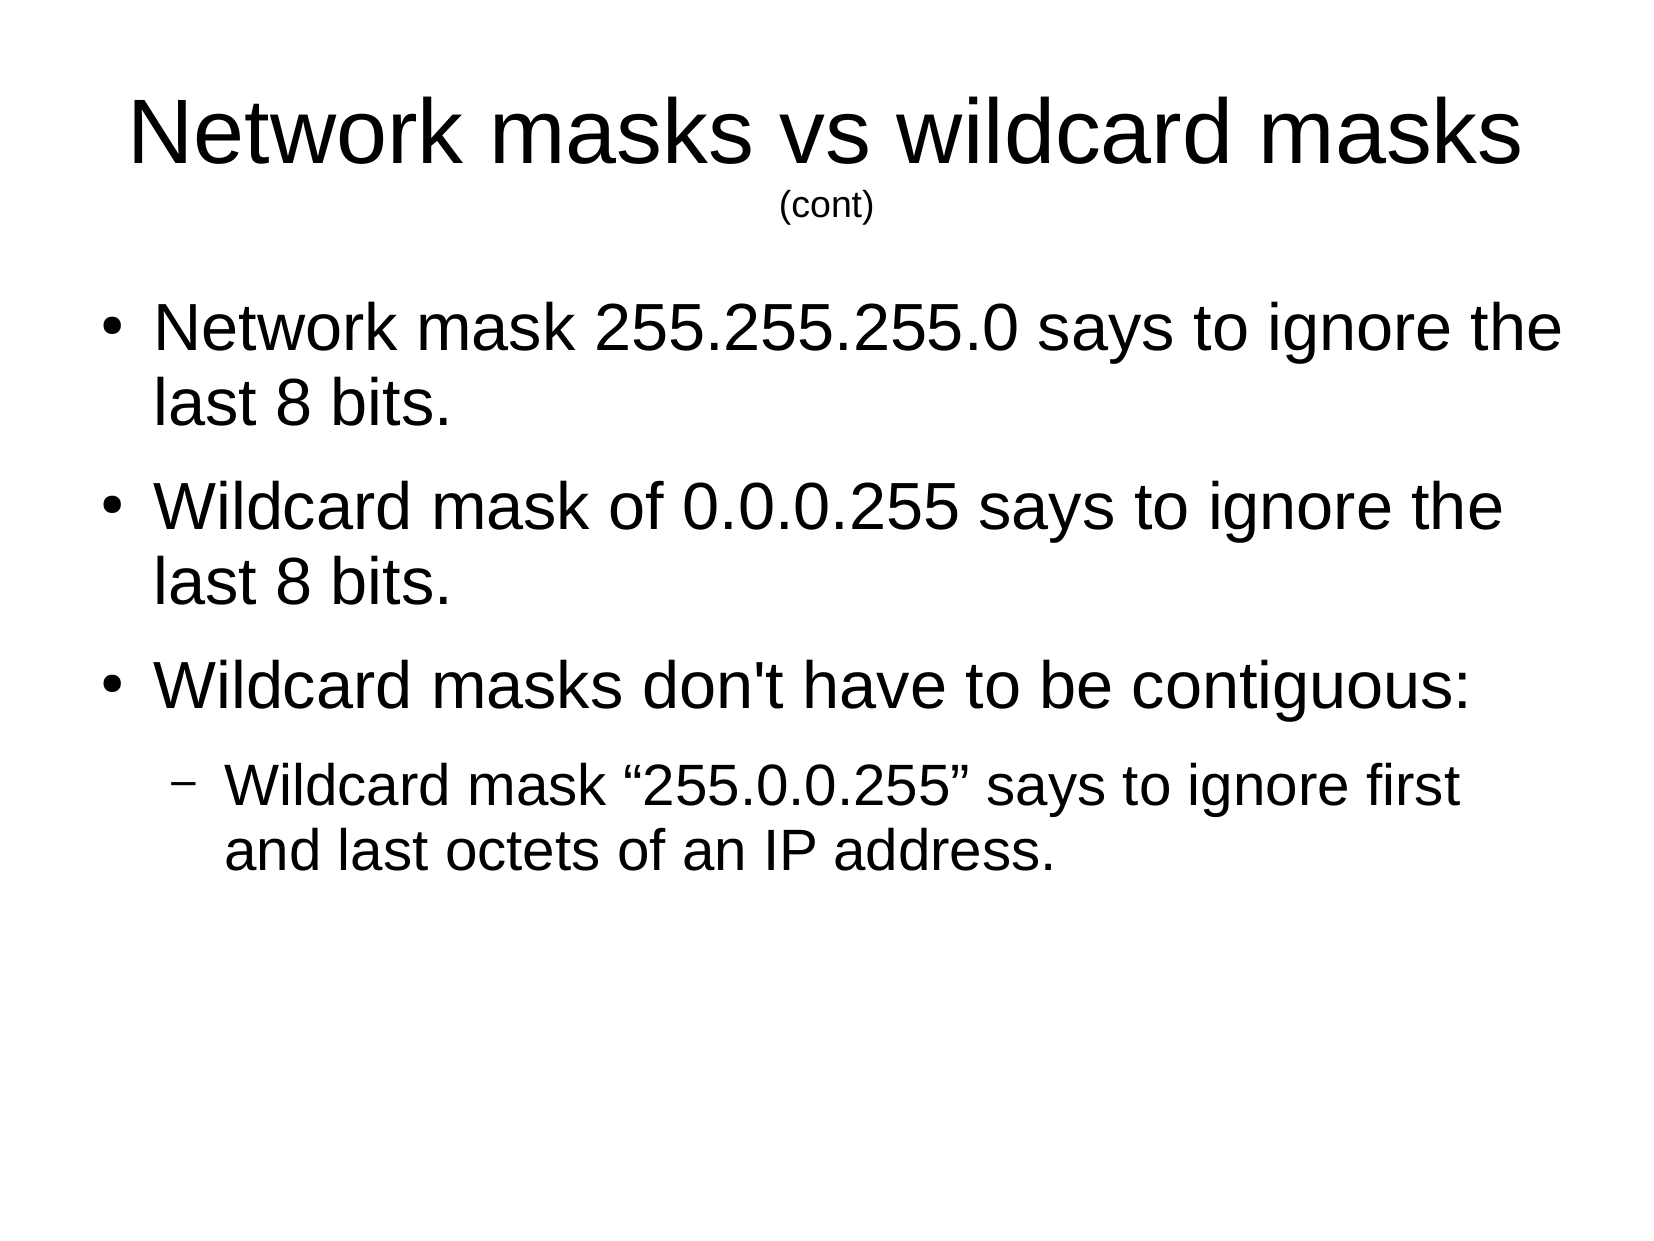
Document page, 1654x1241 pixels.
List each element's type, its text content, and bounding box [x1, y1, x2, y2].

title Network masks vs wildcard masks (cont) [82, 49, 1571, 257]
list Network mask 255.255.255.0 says to ignore the last 8 bits. Wildcard mask of 0.0.0.255 says to ignore the last 8 bits. Wildcard masks don't have to be contiguous: Wildcard mask “255.0.0.255” says to ignore first and last octets of an IP address. [82, 290, 1571, 1109]
